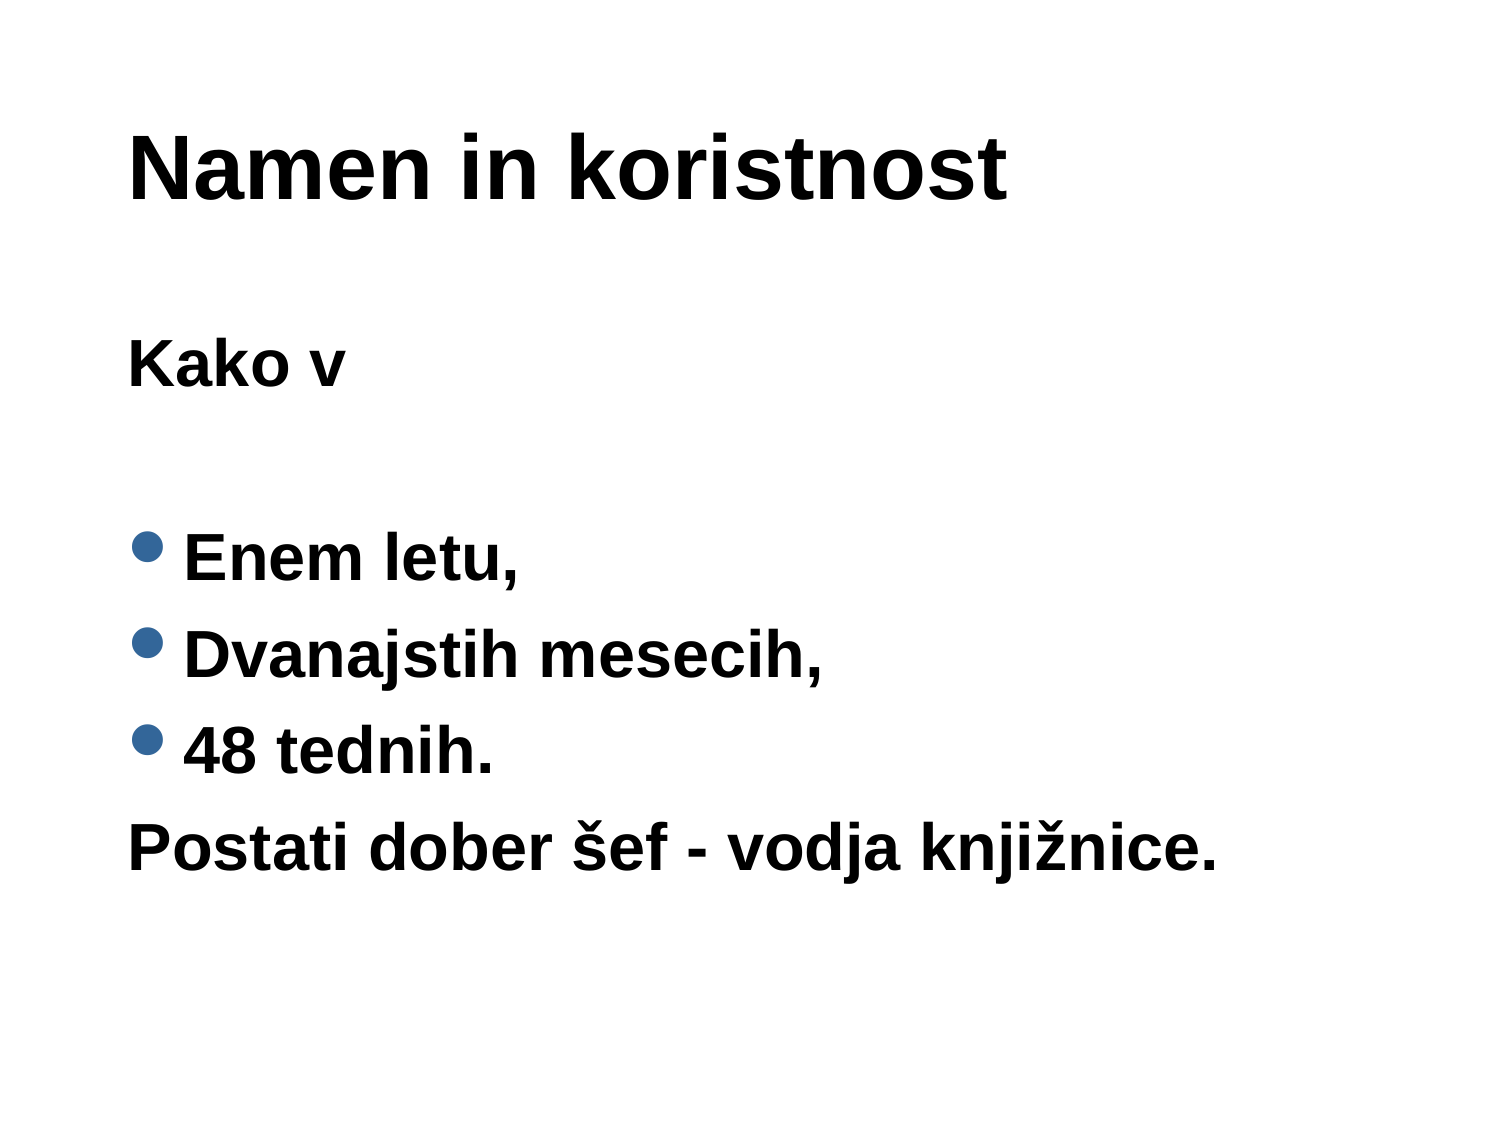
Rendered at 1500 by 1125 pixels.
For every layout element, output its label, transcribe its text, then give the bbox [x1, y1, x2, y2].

title Namen in koristnost [112, 37, 1388, 225]
list Kako v Enem letu, Dvanajstih mesecih, 48 tednih. Postati dober šef - vodja knjižnice. [112, 312, 1388, 988]
